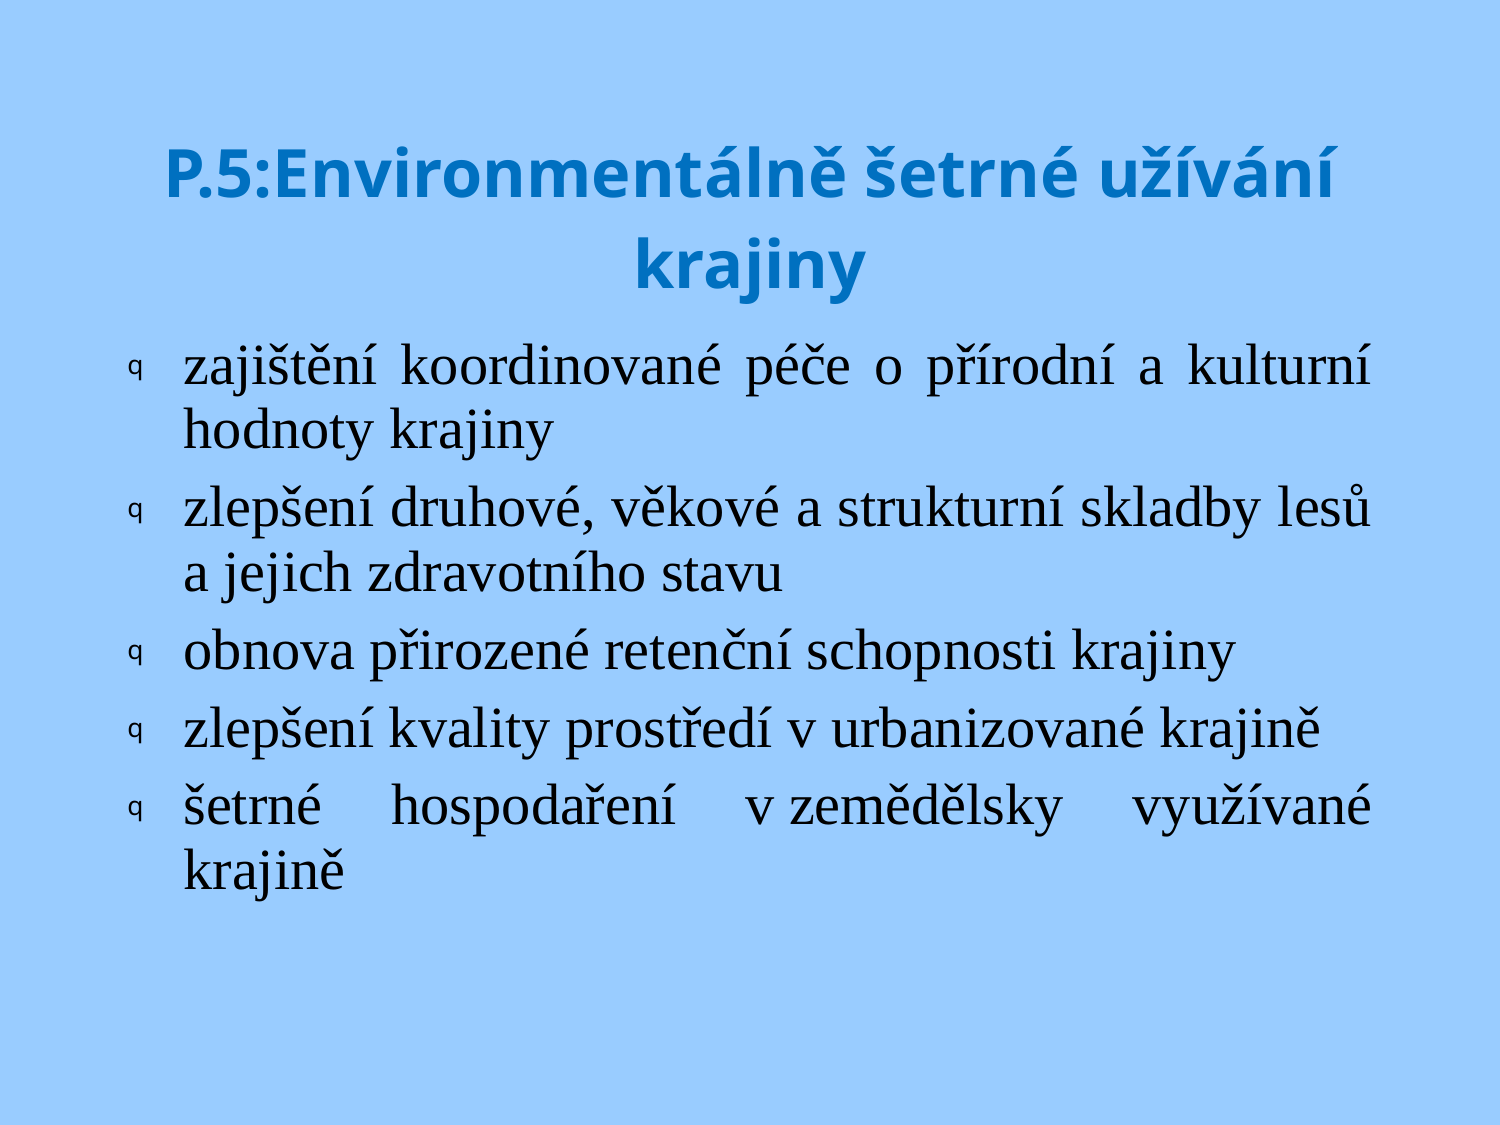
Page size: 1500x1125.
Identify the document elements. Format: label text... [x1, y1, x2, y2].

list zajištění koordinované péče o přírodní a kulturní hodnoty krajiny zlepšení druhové, věkové a strukturní skladby lesů a jejich zdravotního stavu obnova přirozené retenční schopnosti krajiny zlepšení kvality prostředí v urbanizované krajině šetrné hospodaření v zemědělsky využívané krajině [112, 324, 1388, 950]
title P.5:Environmentálně šetrné užívání krajiny [112, 70, 1388, 324]
